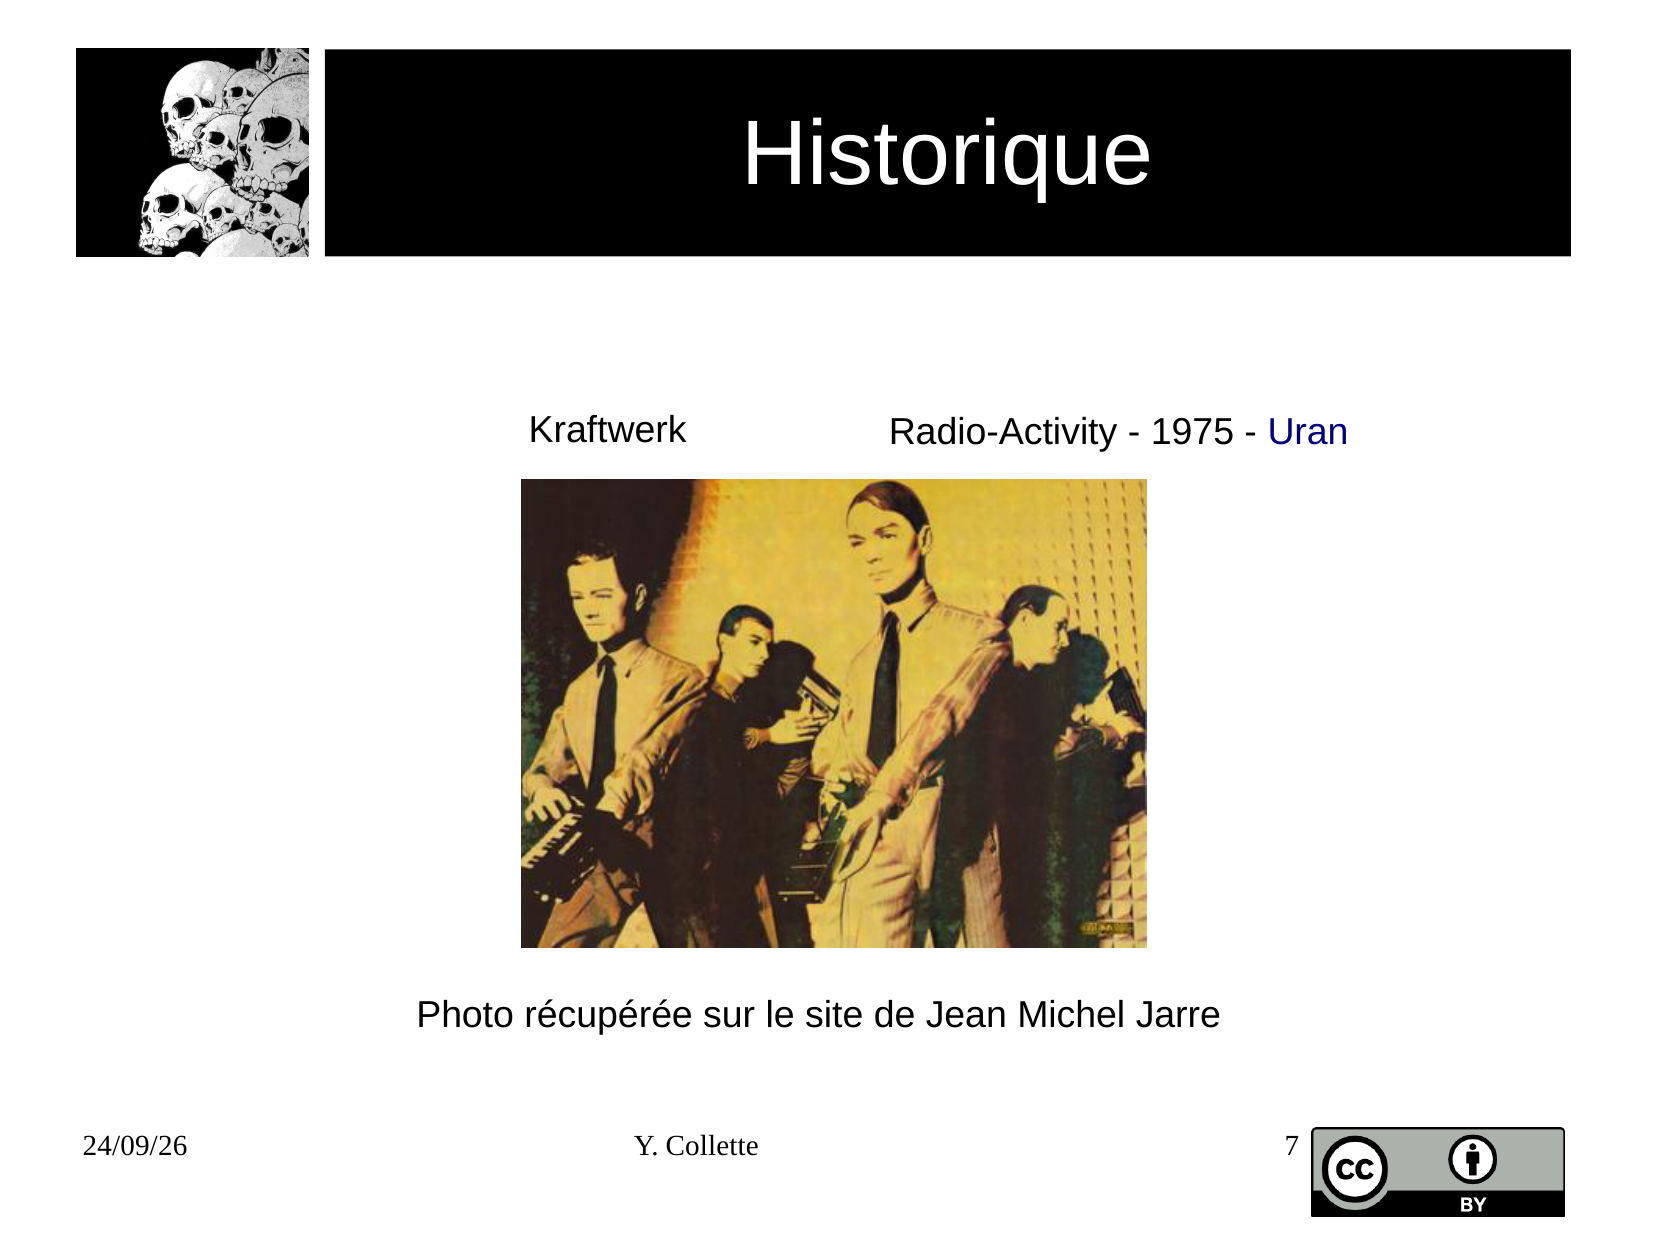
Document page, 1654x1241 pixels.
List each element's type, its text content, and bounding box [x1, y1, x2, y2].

picture [521, 479, 1147, 949]
text_box Radio-Activity - 1975 - Uran [874, 403, 1406, 460]
text_box Photo récupérée sur le site de Jean Michel Jarre [401, 986, 1288, 1044]
text_box Kraftwerk [513, 401, 721, 459]
title Historique [324, 49, 1571, 257]
picture [1311, 1127, 1565, 1217]
picture [76, 48, 309, 257]
